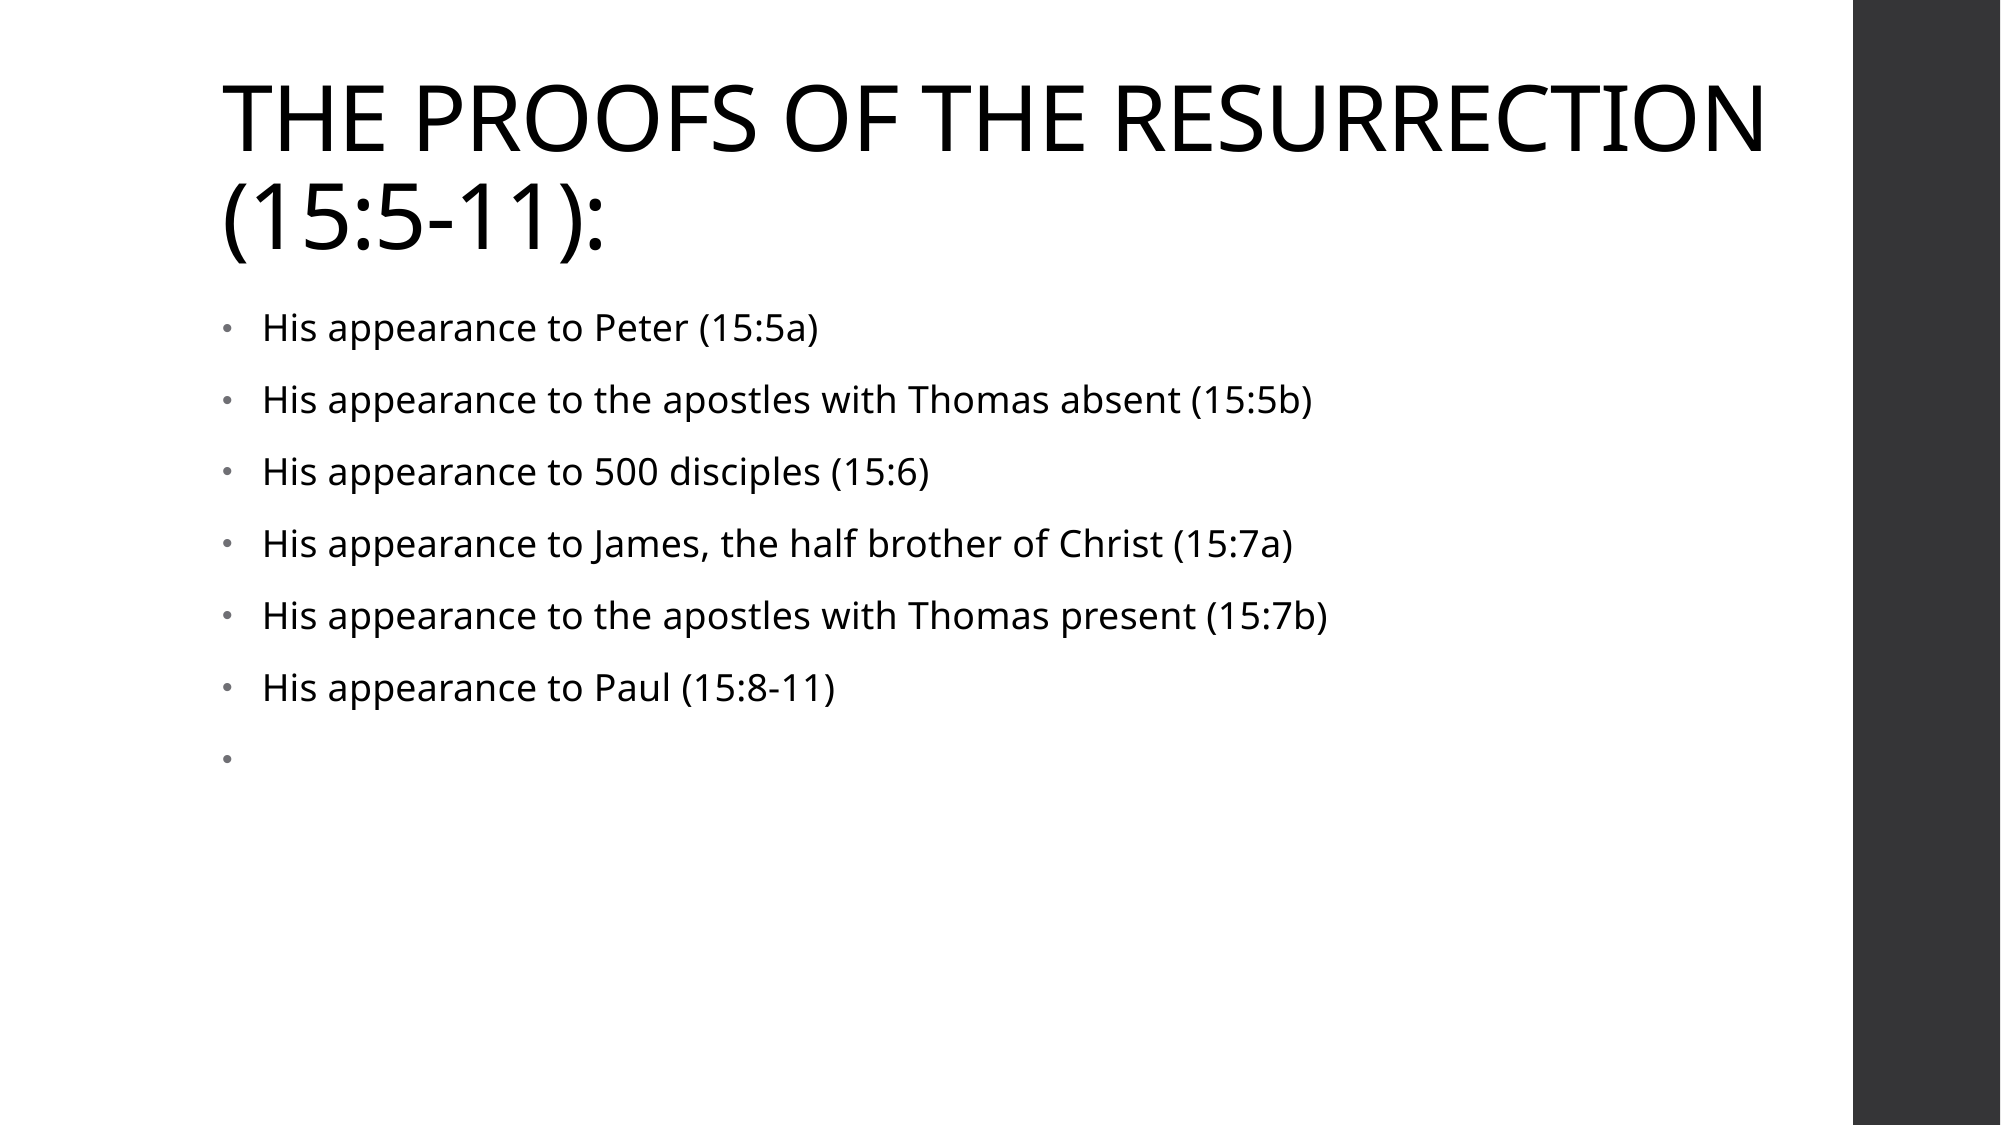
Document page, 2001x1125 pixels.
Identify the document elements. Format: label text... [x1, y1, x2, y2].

list His appearance to Peter (15:5a) His appearance to the apostles with Thomas absent (15:5b) His appearance to 500 disciples (15:6) His appearance to James, the half brother of Christ (15:7a) His appearance to the apostles with Thomas present (15:7b) His appearance to Paul (15:8-11) [206, 299, 1617, 1014]
title THE PROOFS OF THE RESURRECTION (15:5-11): [206, 60, 1797, 278]
